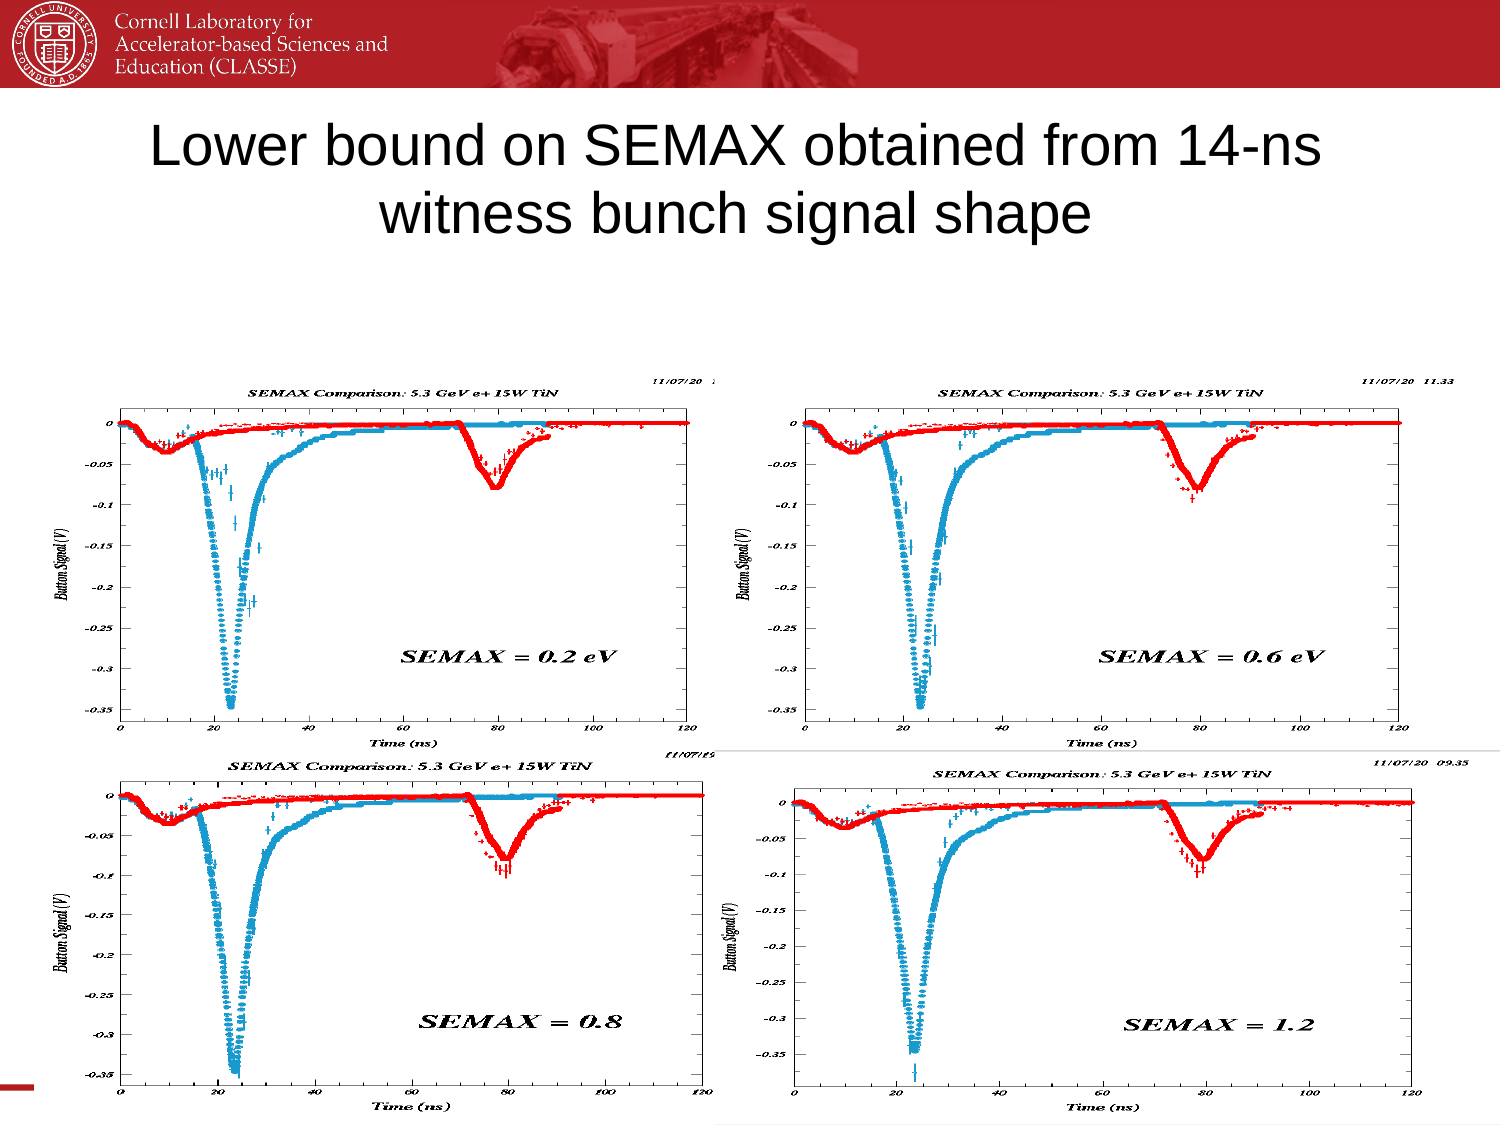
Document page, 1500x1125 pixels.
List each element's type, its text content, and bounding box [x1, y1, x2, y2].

title Lower bound on SEMAX obtained from 14-ns witness bunch signal shape [107, 32, 1367, 324]
picture [0, 0, 1065, 88]
picture [34, 374, 1500, 1125]
